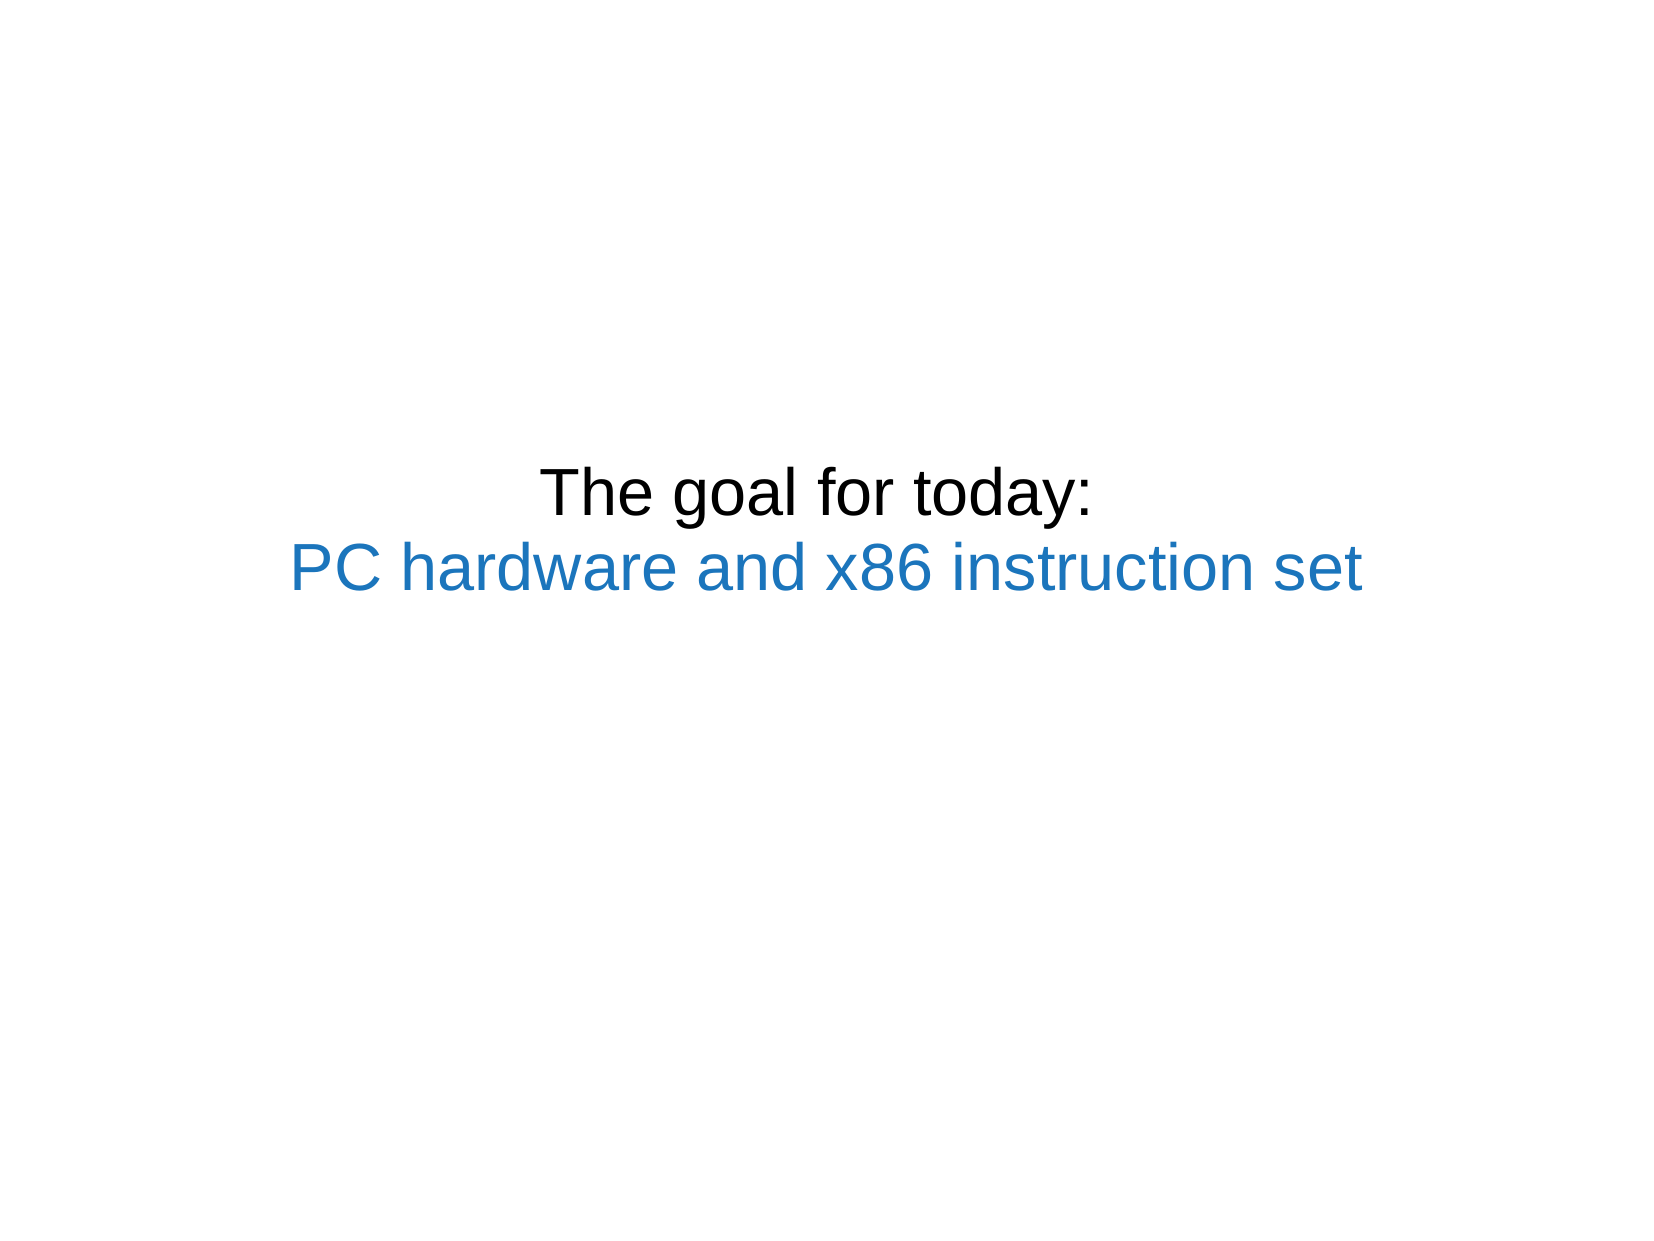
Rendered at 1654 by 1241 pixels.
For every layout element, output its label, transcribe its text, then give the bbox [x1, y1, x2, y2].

subtitle The goal for today: PC hardware and x86 instruction set [82, 49, 1571, 1010]
